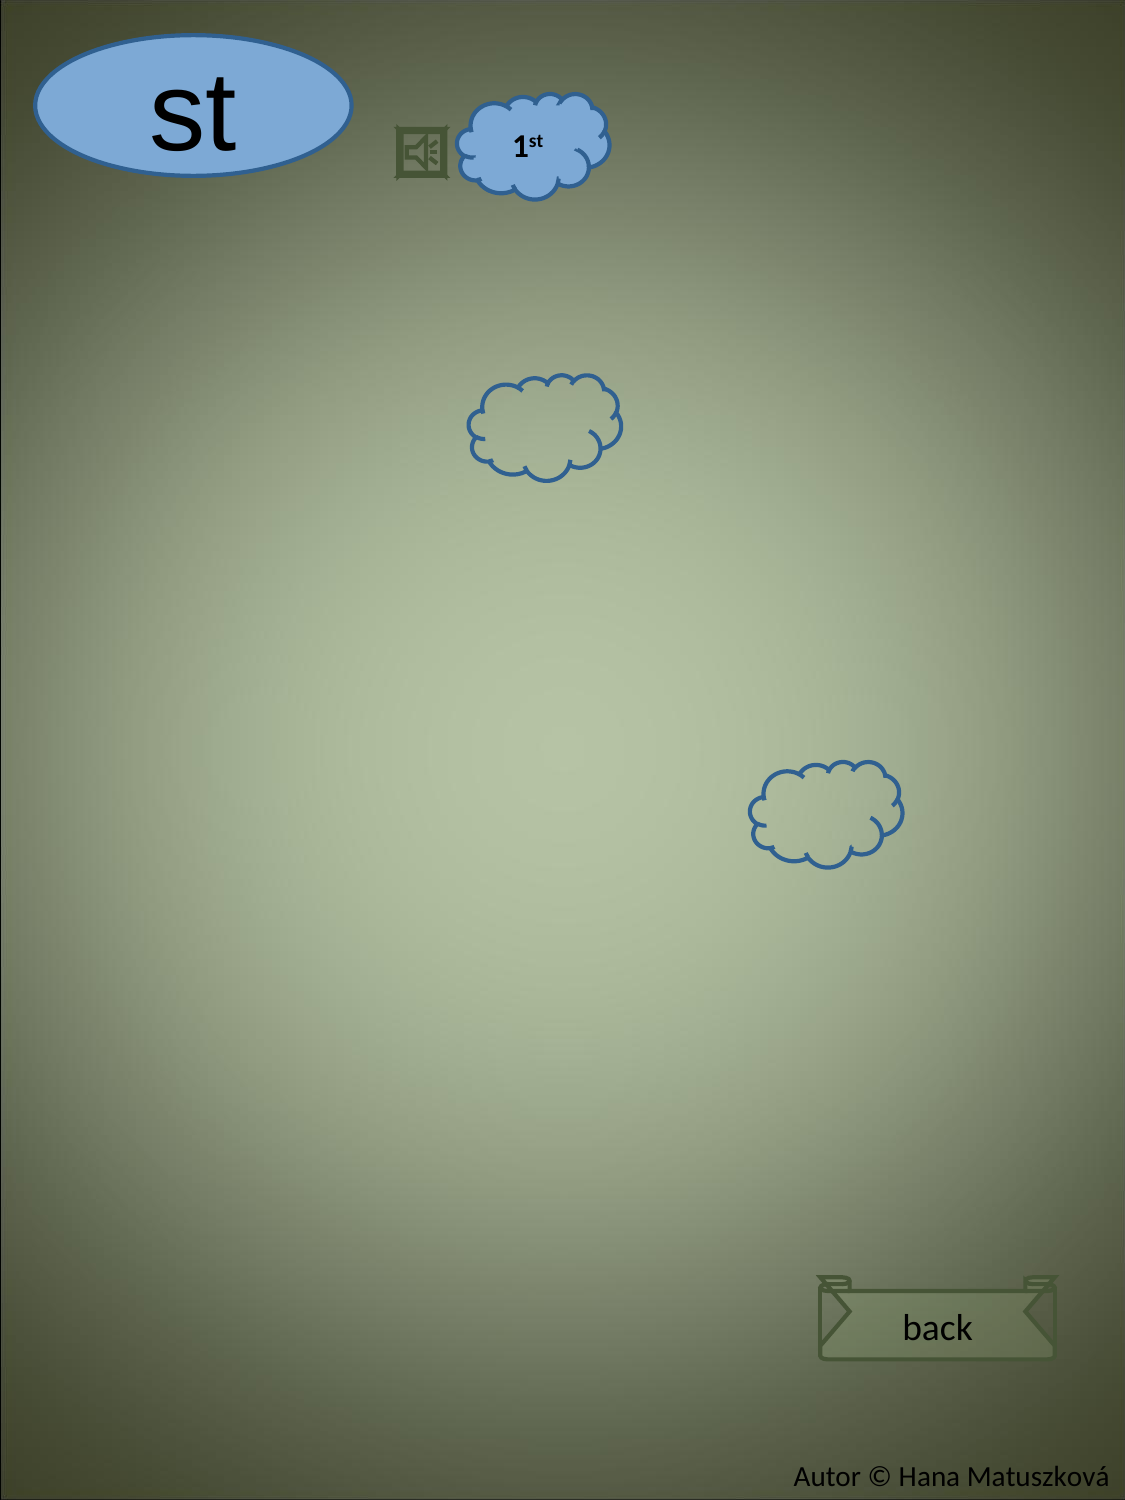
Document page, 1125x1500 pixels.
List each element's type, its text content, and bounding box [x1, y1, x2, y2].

text_box Autor © Hana Matuszková [778, 1449, 1125, 1500]
text_box back [820, 1277, 1055, 1360]
text_box 1st [456, 94, 610, 200]
picture [0, 0, 1125, 1500]
text_box st [35, 35, 352, 176]
